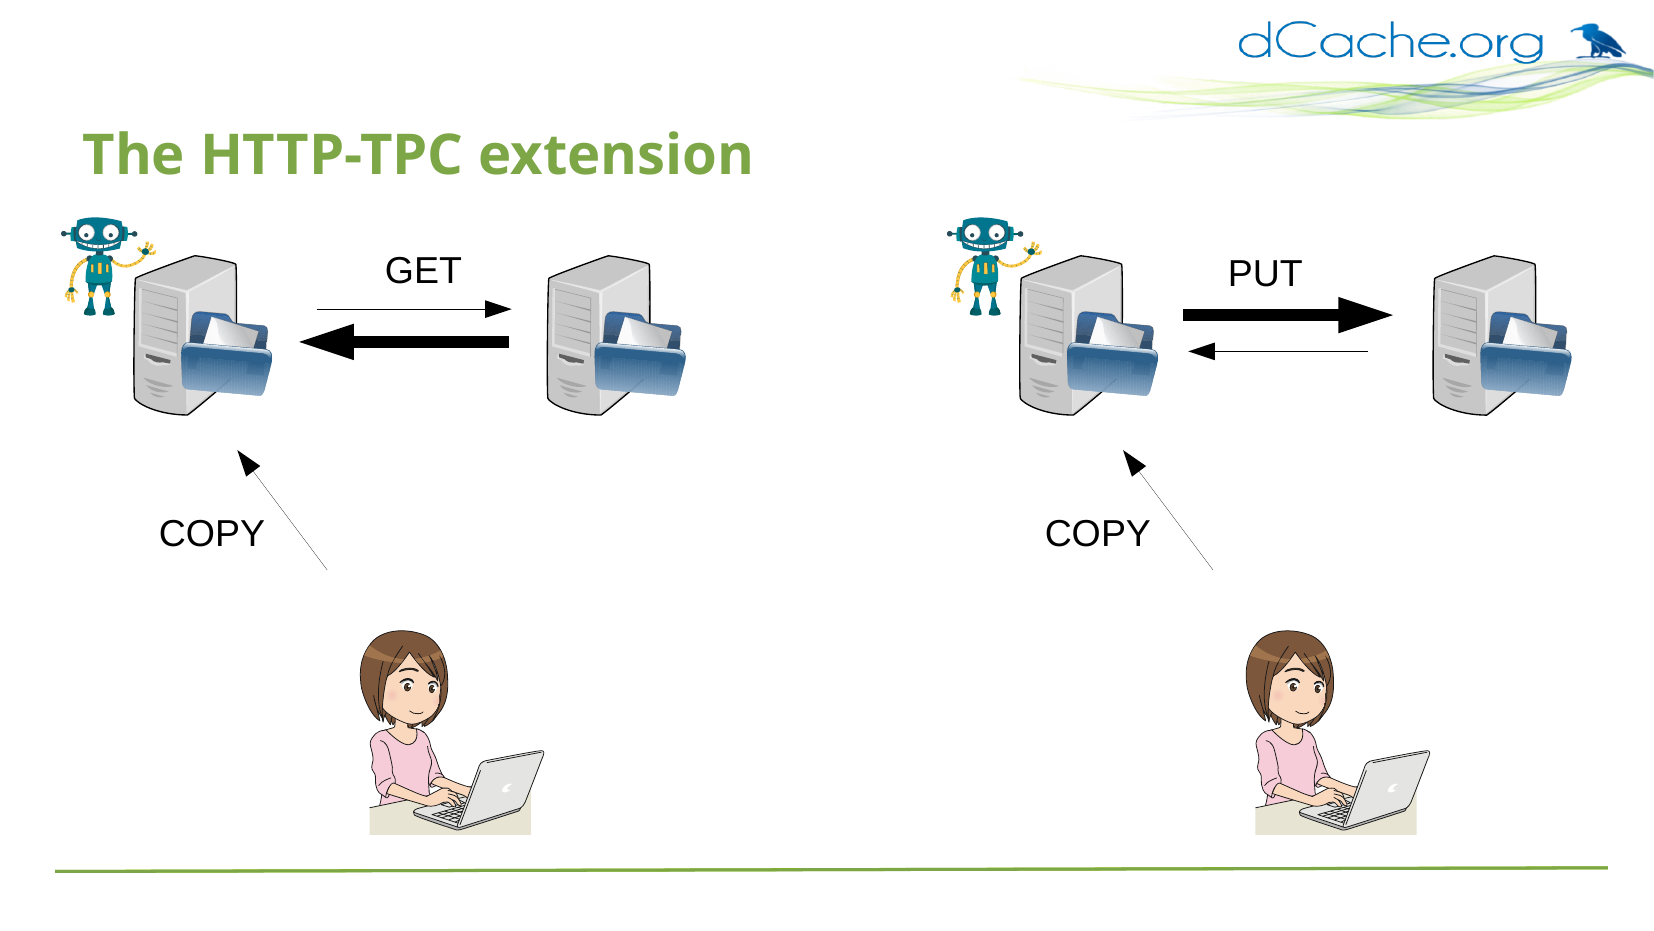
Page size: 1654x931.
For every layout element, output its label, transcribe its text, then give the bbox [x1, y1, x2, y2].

picture [359, 630, 545, 835]
text_box COPY [144, 504, 280, 562]
text_box PUT [1213, 244, 1318, 302]
picture [937, 210, 1159, 416]
picture [1432, 255, 1573, 416]
picture [1245, 630, 1431, 836]
picture [546, 255, 687, 416]
text_box GET [370, 242, 478, 299]
picture [52, 210, 273, 416]
picture [956, 12, 1654, 127]
title The HTTP-TPC extension [82, 116, 1605, 189]
text_box COPY [1029, 504, 1166, 562]
